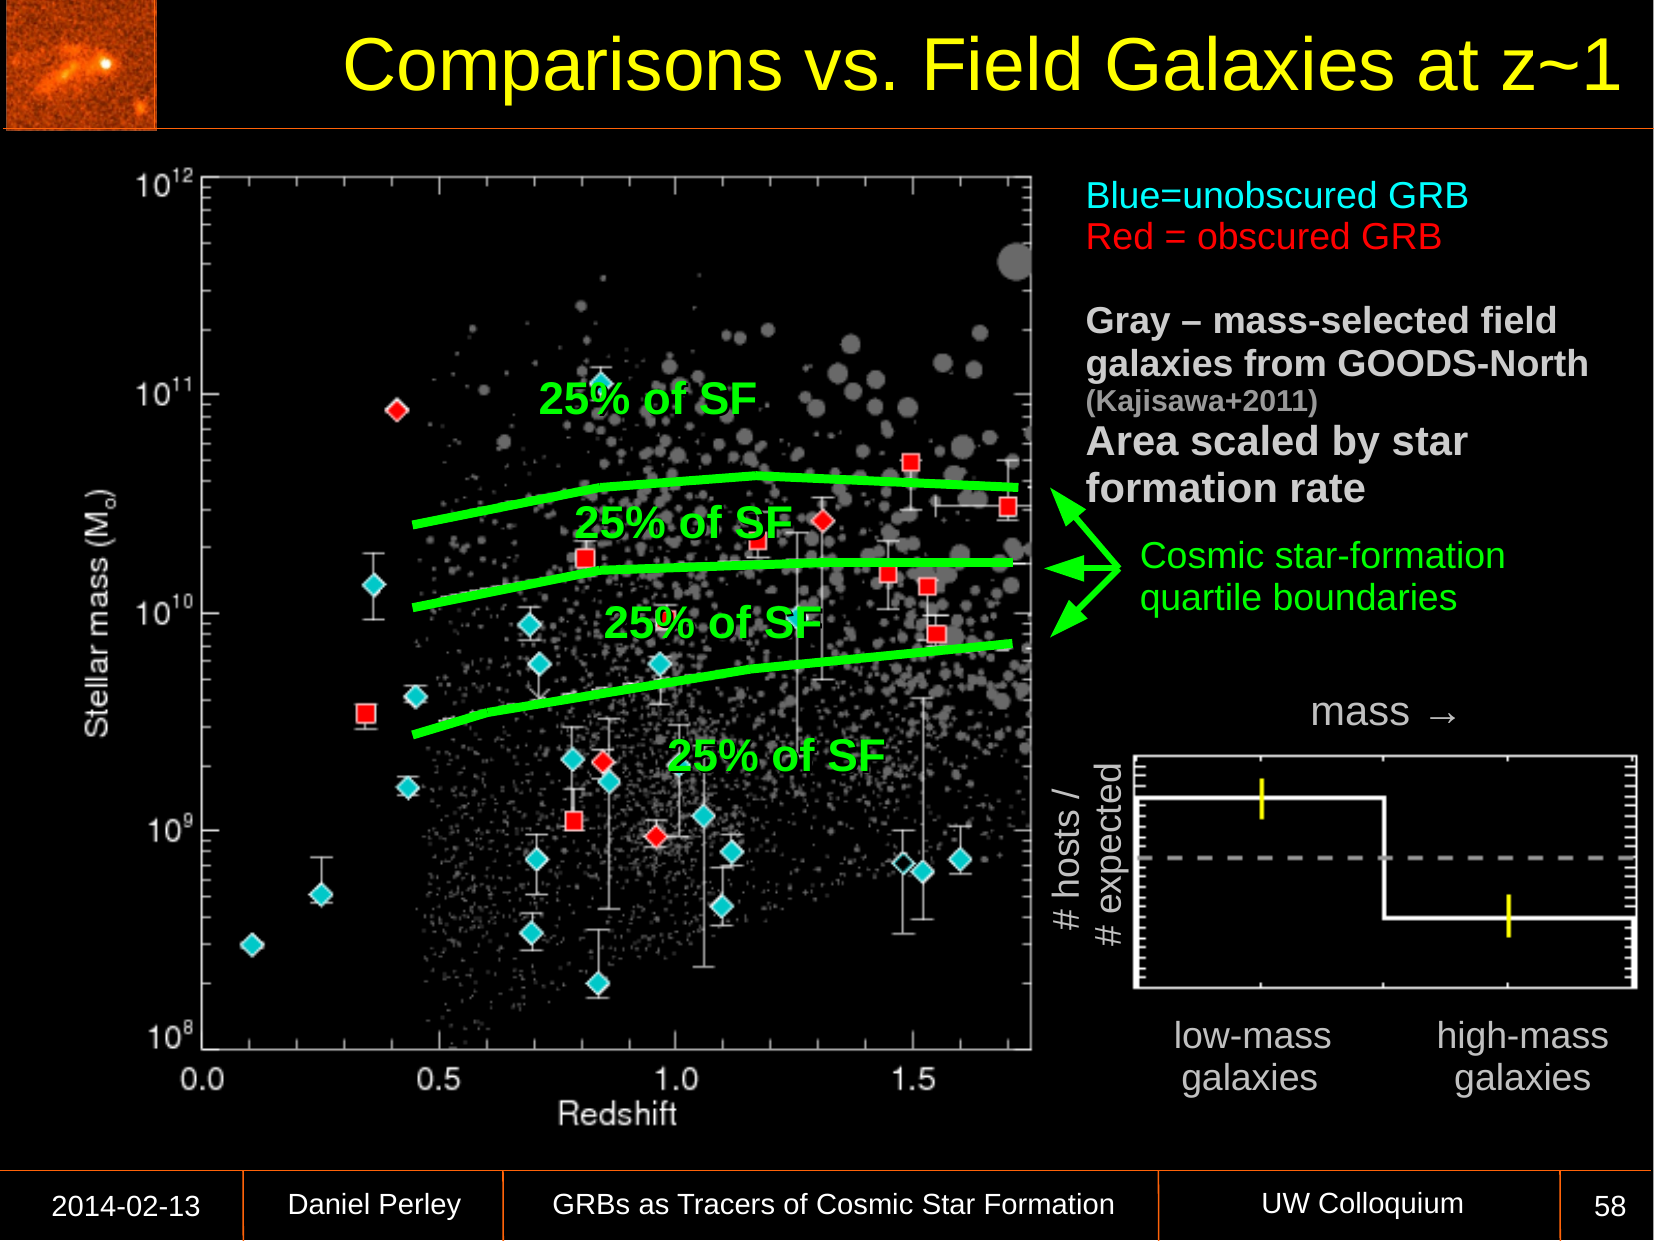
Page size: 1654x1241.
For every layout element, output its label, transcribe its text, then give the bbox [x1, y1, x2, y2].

text_box 25% of SF [520, 362, 821, 435]
title Comparisons vs. Field Galaxies at z~1 [187, 21, 1624, 108]
text_box mass → [1285, 680, 1501, 742]
text_box low-mass high-mass galaxies galaxies [1142, 1003, 1631, 1109]
text_box Blue=unobscured GRB Red = obscured GRB Gray – mass-selected field galaxies from GOODS-North (Kajisawa+2011) Area scaled by star formation rate [1067, 163, 1613, 522]
picture [7, 0, 154, 128]
text_box 25% of SF [649, 719, 950, 792]
text_box Cosmic star-formation quartile boundaries [1125, 526, 1562, 626]
text_box # hosts / # expected [1034, 742, 1140, 968]
text_box 25% of SF [556, 486, 857, 559]
text_box 25% of SF [585, 586, 886, 659]
picture [75, 162, 1051, 1138]
picture [1125, 749, 1651, 997]
